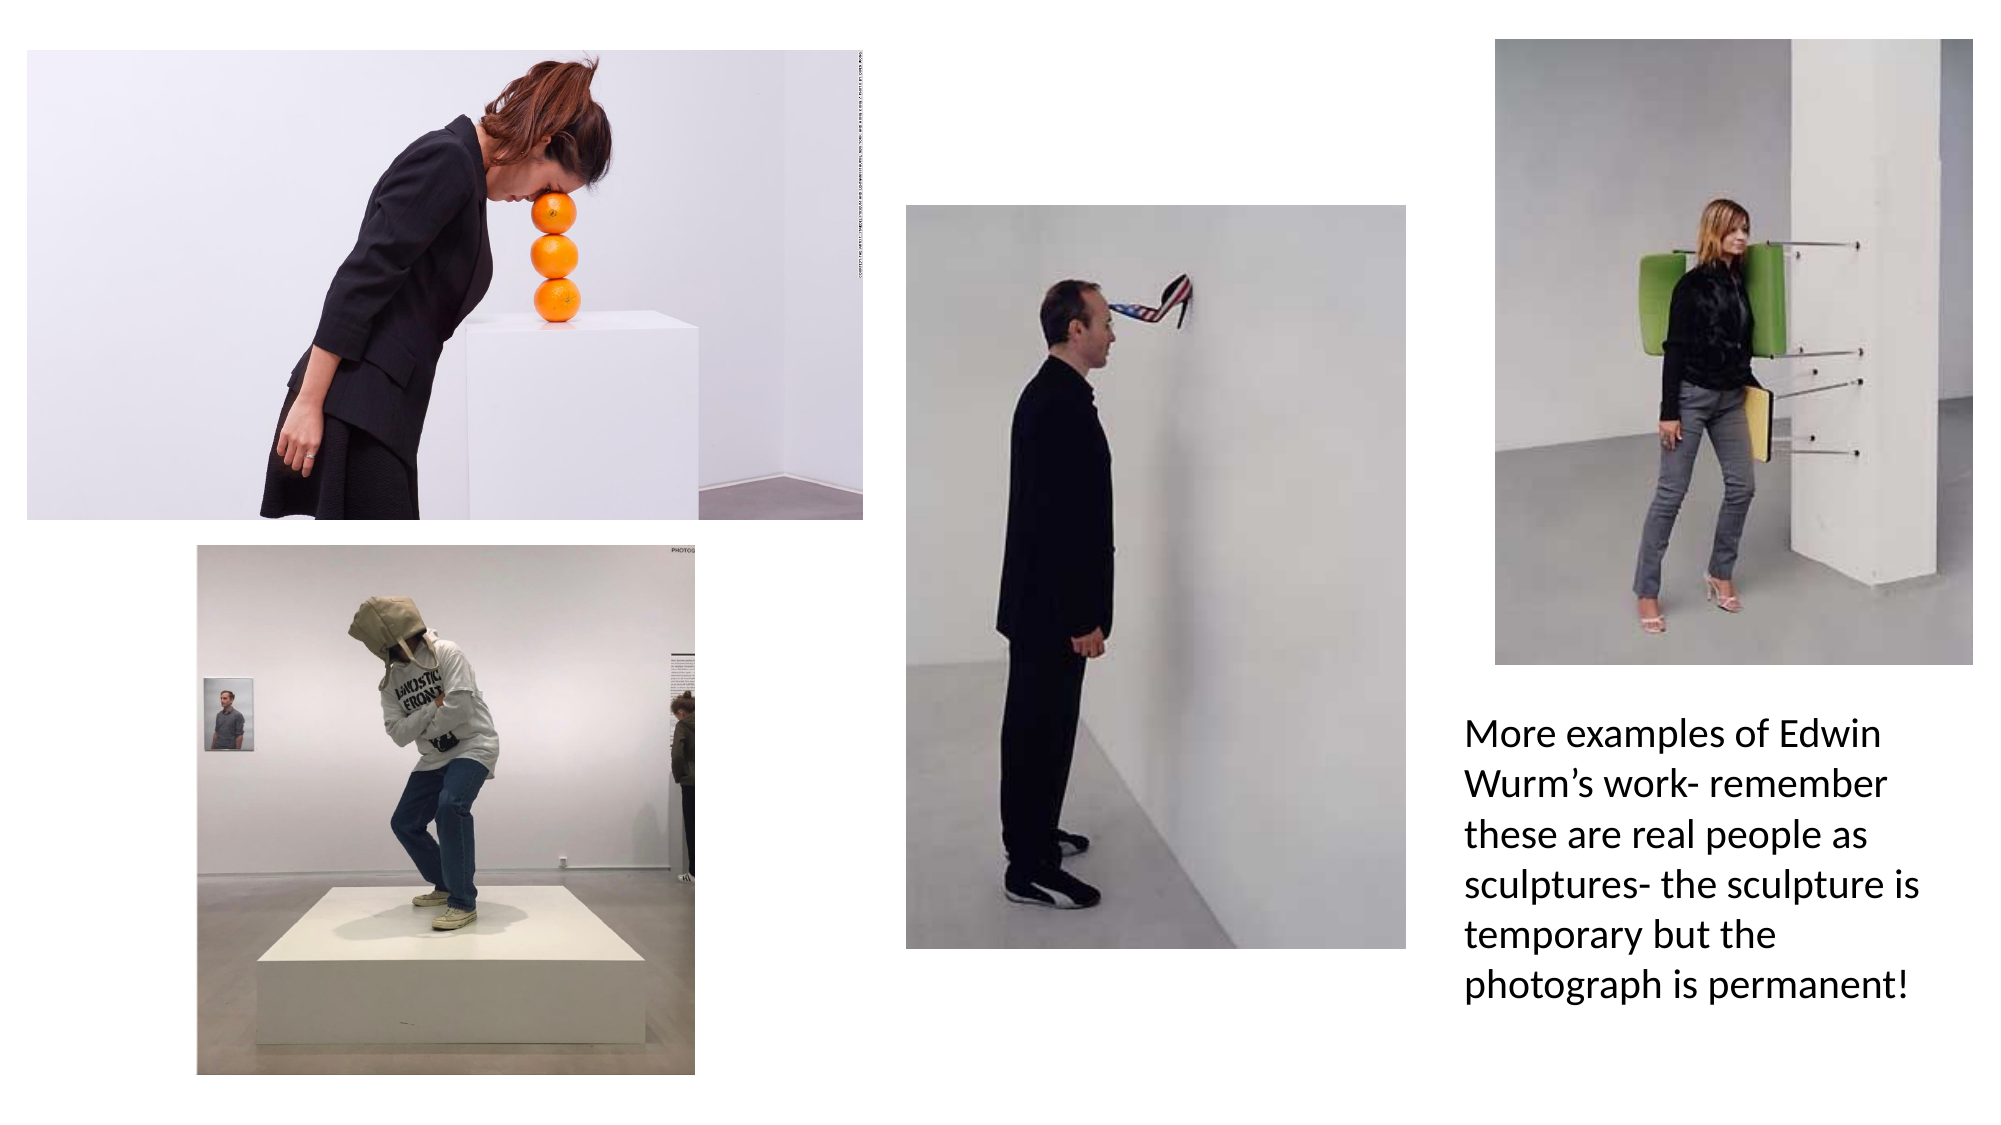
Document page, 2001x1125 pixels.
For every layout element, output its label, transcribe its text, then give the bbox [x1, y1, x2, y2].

picture [906, 205, 1406, 949]
picture [196, 545, 695, 1075]
text_box More examples of Edwin Wurm’s work- remember these are real people as sculptures- the sculpture is temporary but the photograph is permanent! [1449, 698, 1973, 1014]
picture [1495, 39, 1973, 665]
picture [27, 50, 863, 520]
